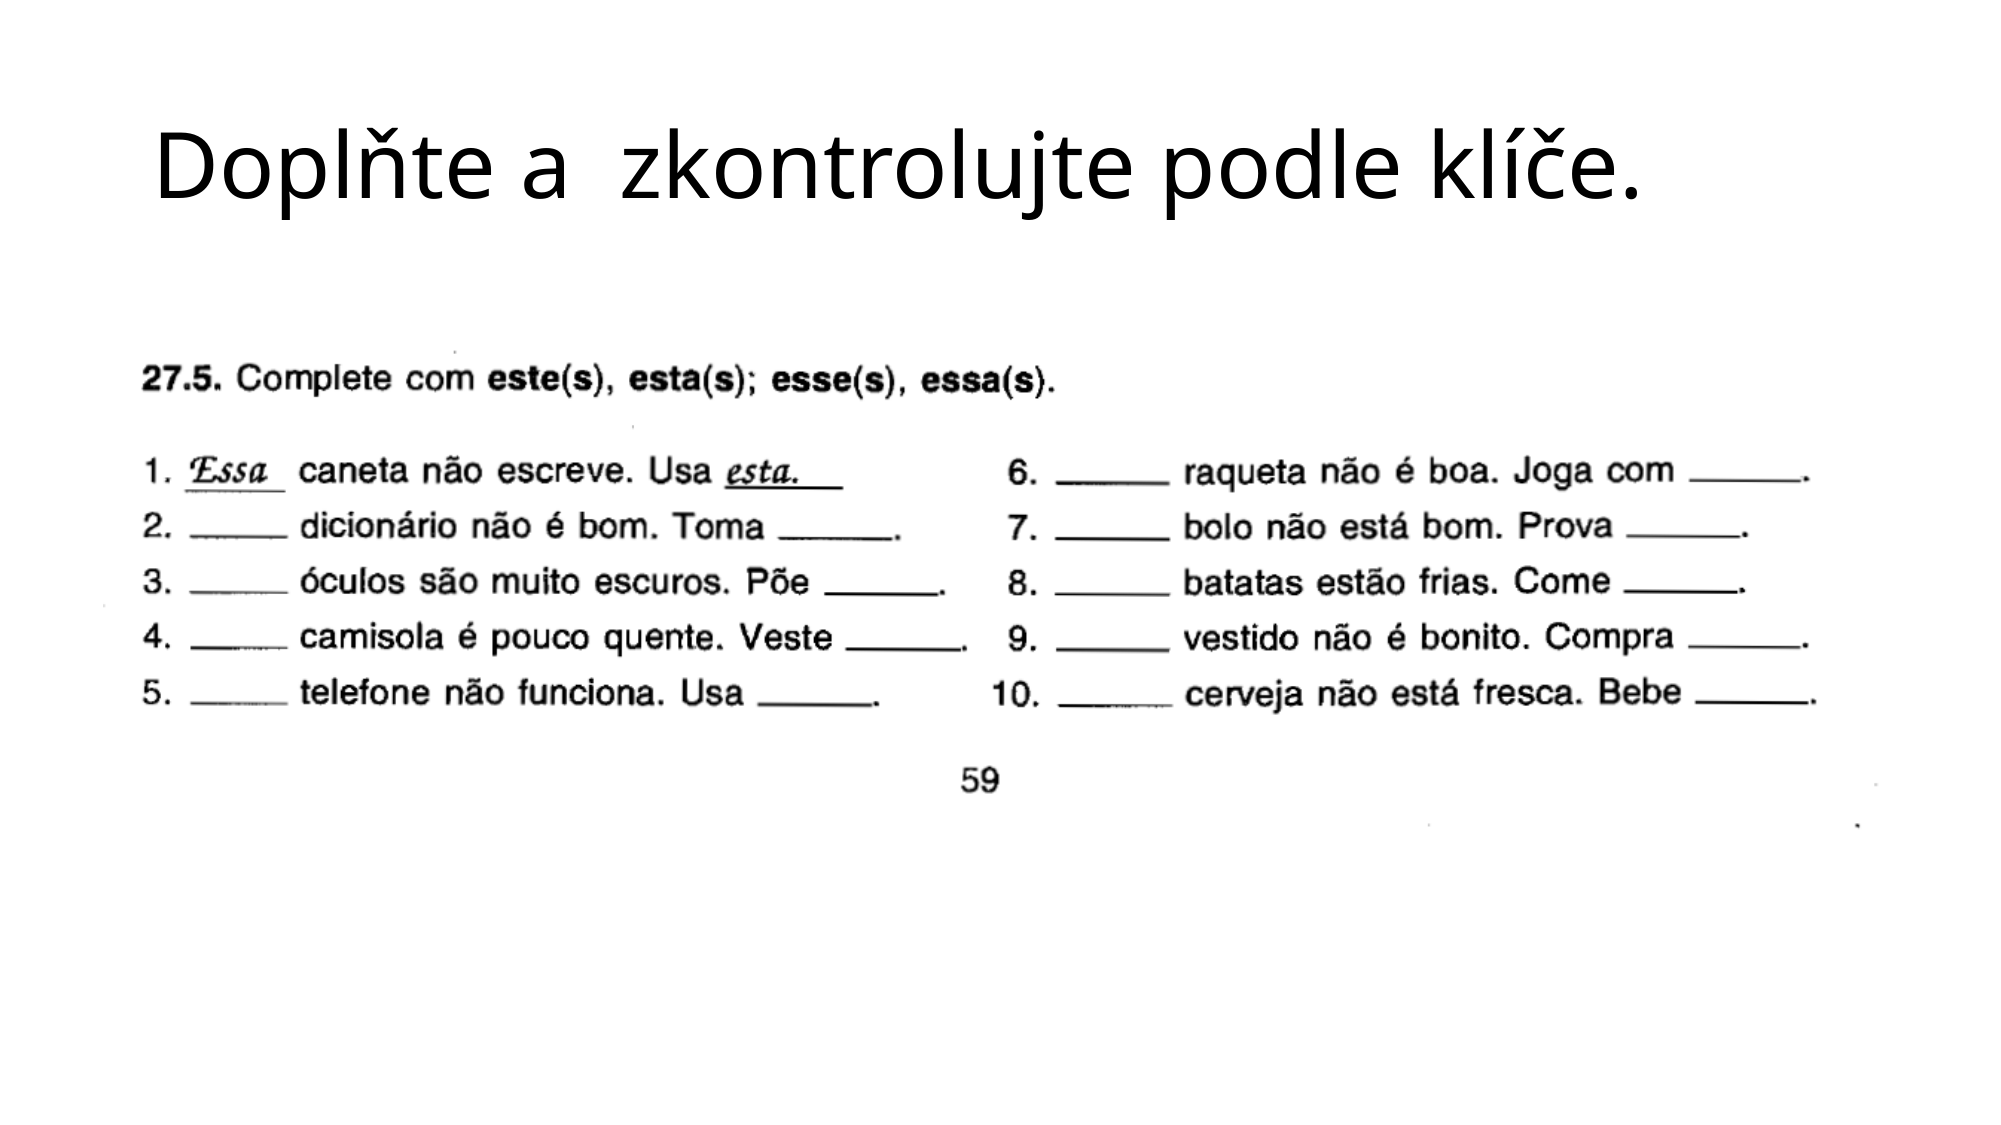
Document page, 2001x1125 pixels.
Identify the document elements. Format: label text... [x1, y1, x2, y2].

title Doplňte a zkontrolujte podle klíče. [137, 59, 1863, 278]
picture [103, 336, 1932, 854]
